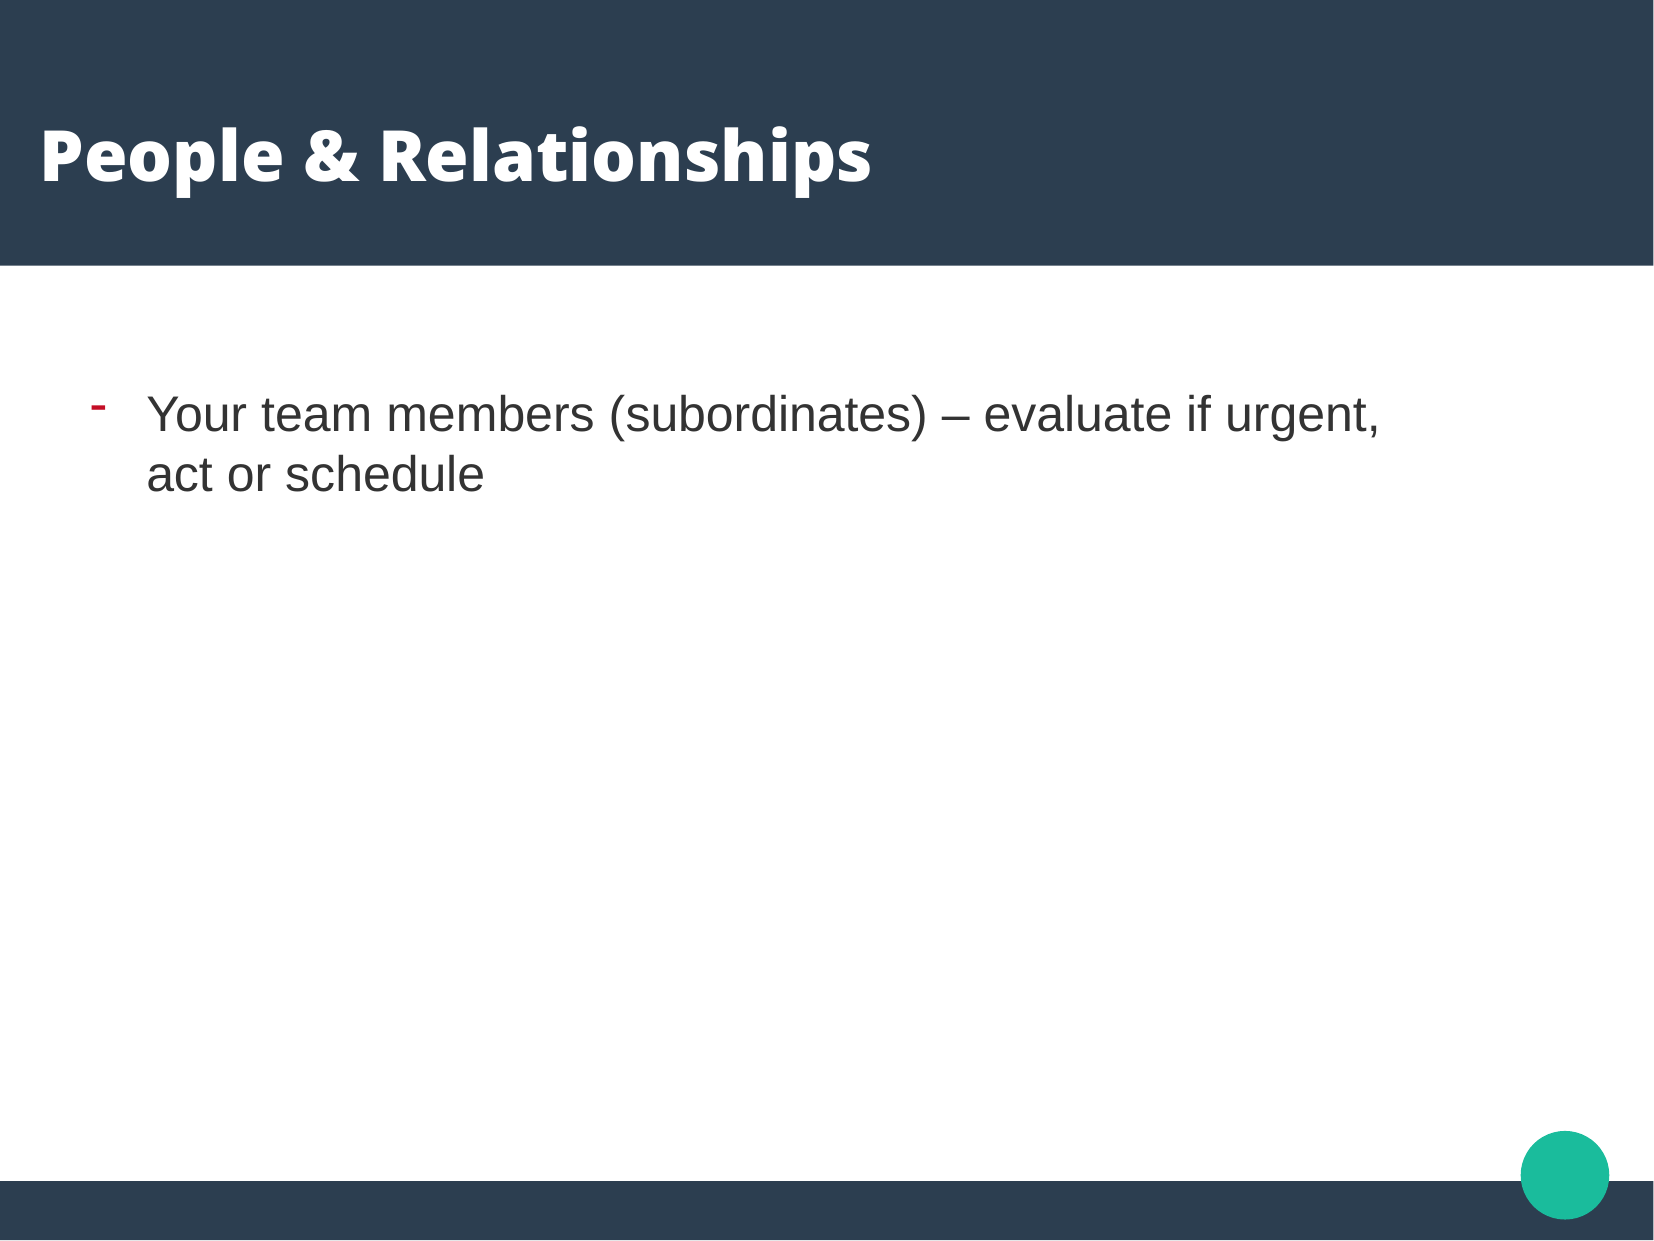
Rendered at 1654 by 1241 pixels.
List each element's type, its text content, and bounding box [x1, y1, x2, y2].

title People & Relationships [39, 75, 1576, 233]
subtitle [59, 324, 1595, 1152]
text_box Your team members (subordinates) – evaluate if urgent, act or schedule [75, 303, 1425, 1096]
